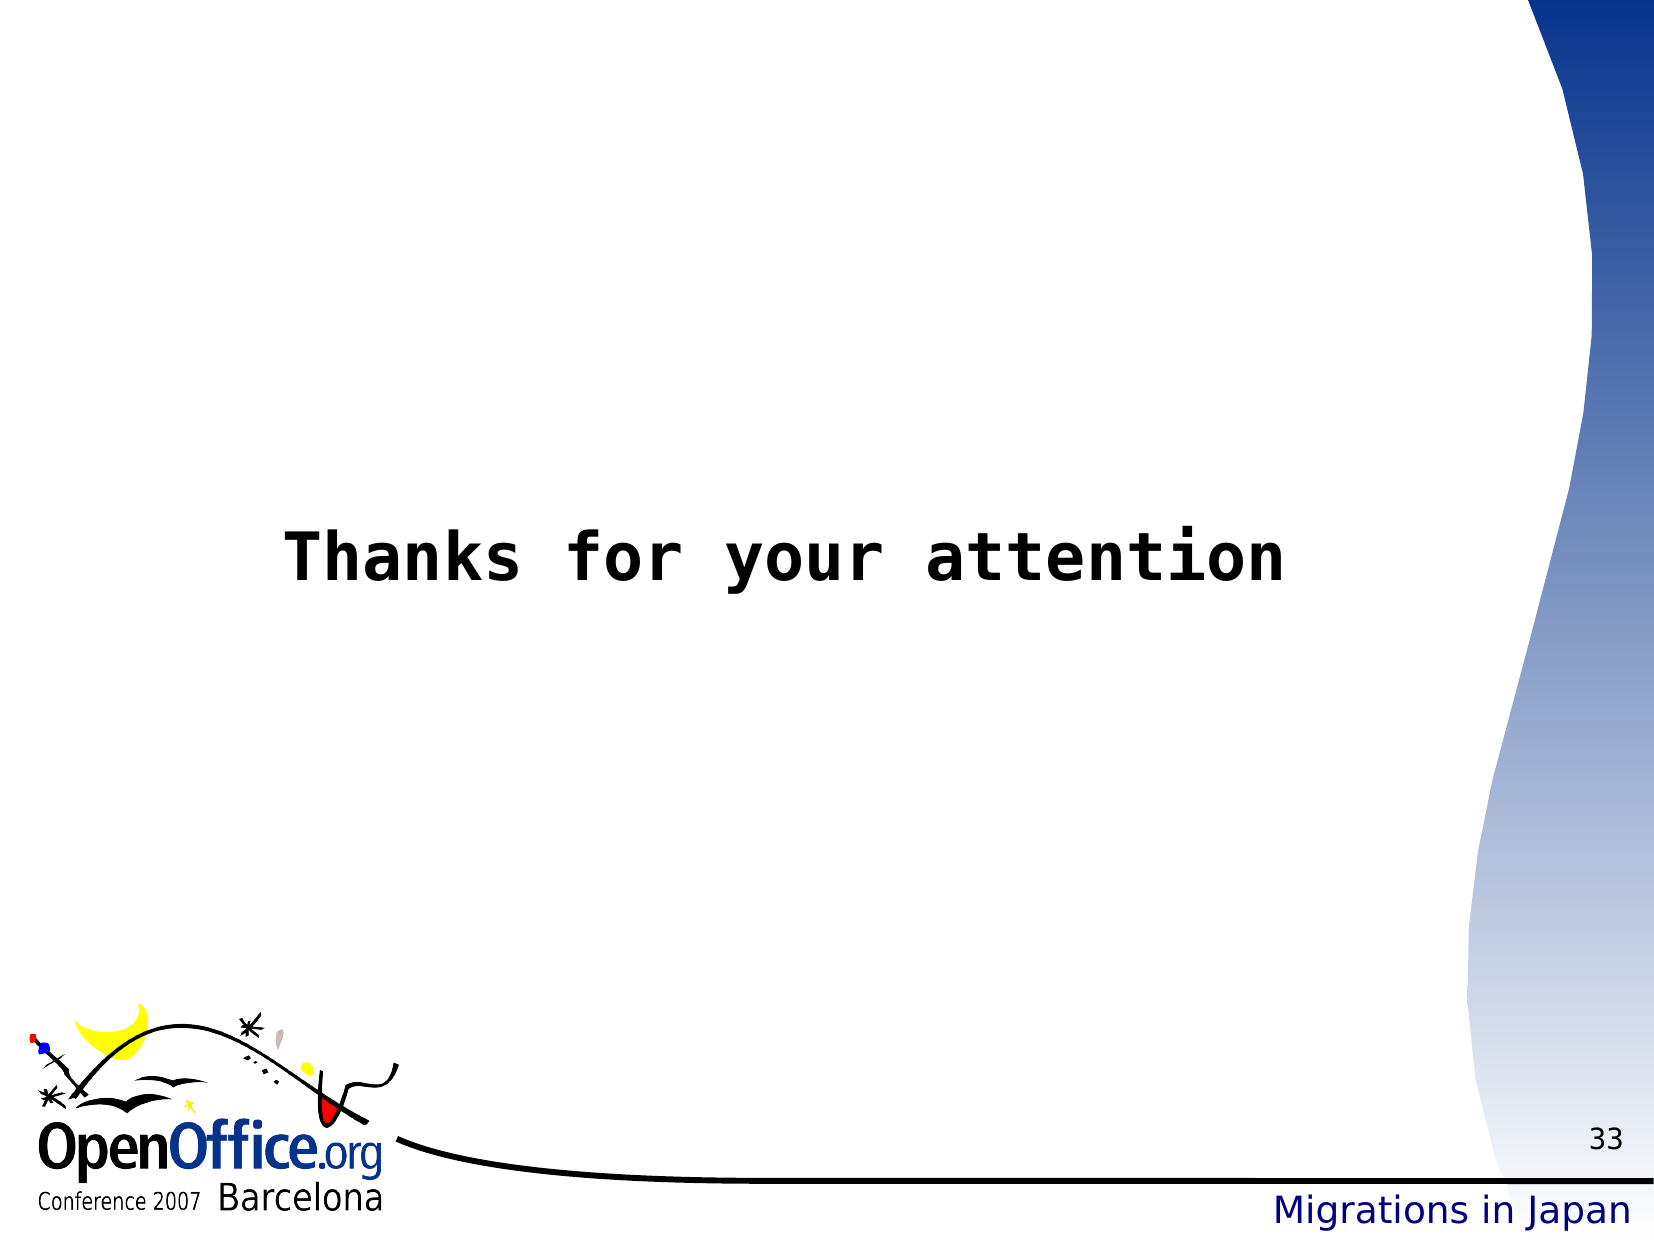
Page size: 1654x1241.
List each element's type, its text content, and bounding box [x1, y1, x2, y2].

picture [29, 1003, 399, 1211]
title Thanks for your attention [99, 513, 1330, 602]
